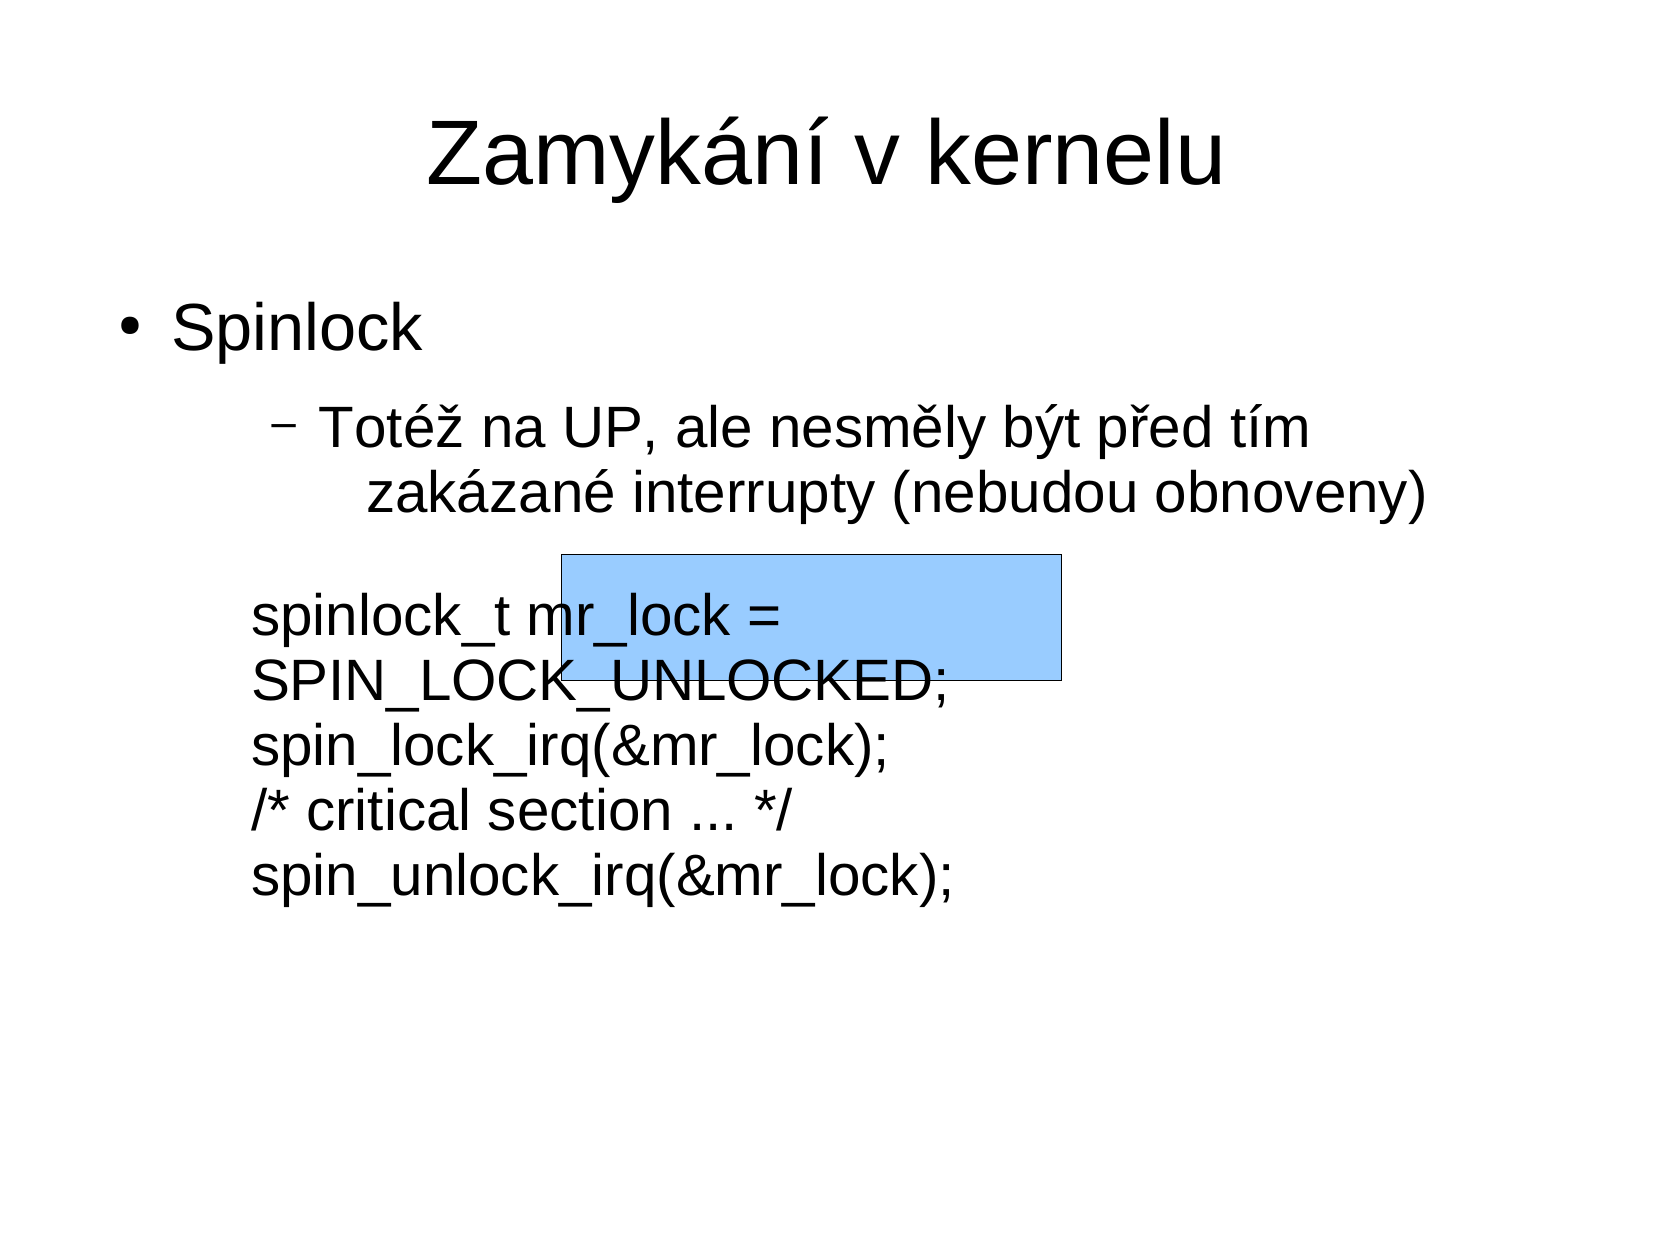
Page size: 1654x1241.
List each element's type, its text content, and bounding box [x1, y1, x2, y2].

chart [561, 554, 1062, 575]
list Spinlock Totéž na UP, ale nesměly být před tím zakázané interrupty (nebudou obnoveny) [82, 290, 1571, 1109]
text_box spinlock_t mr_lock = SPIN_LOCK_UNLOCKED; spin_lock_irq(&mr_lock); /* critical section ... */ spin_unlock_irq(&mr_lock); [236, 575, 1329, 916]
title Zamykání v kernelu [82, 49, 1571, 257]
